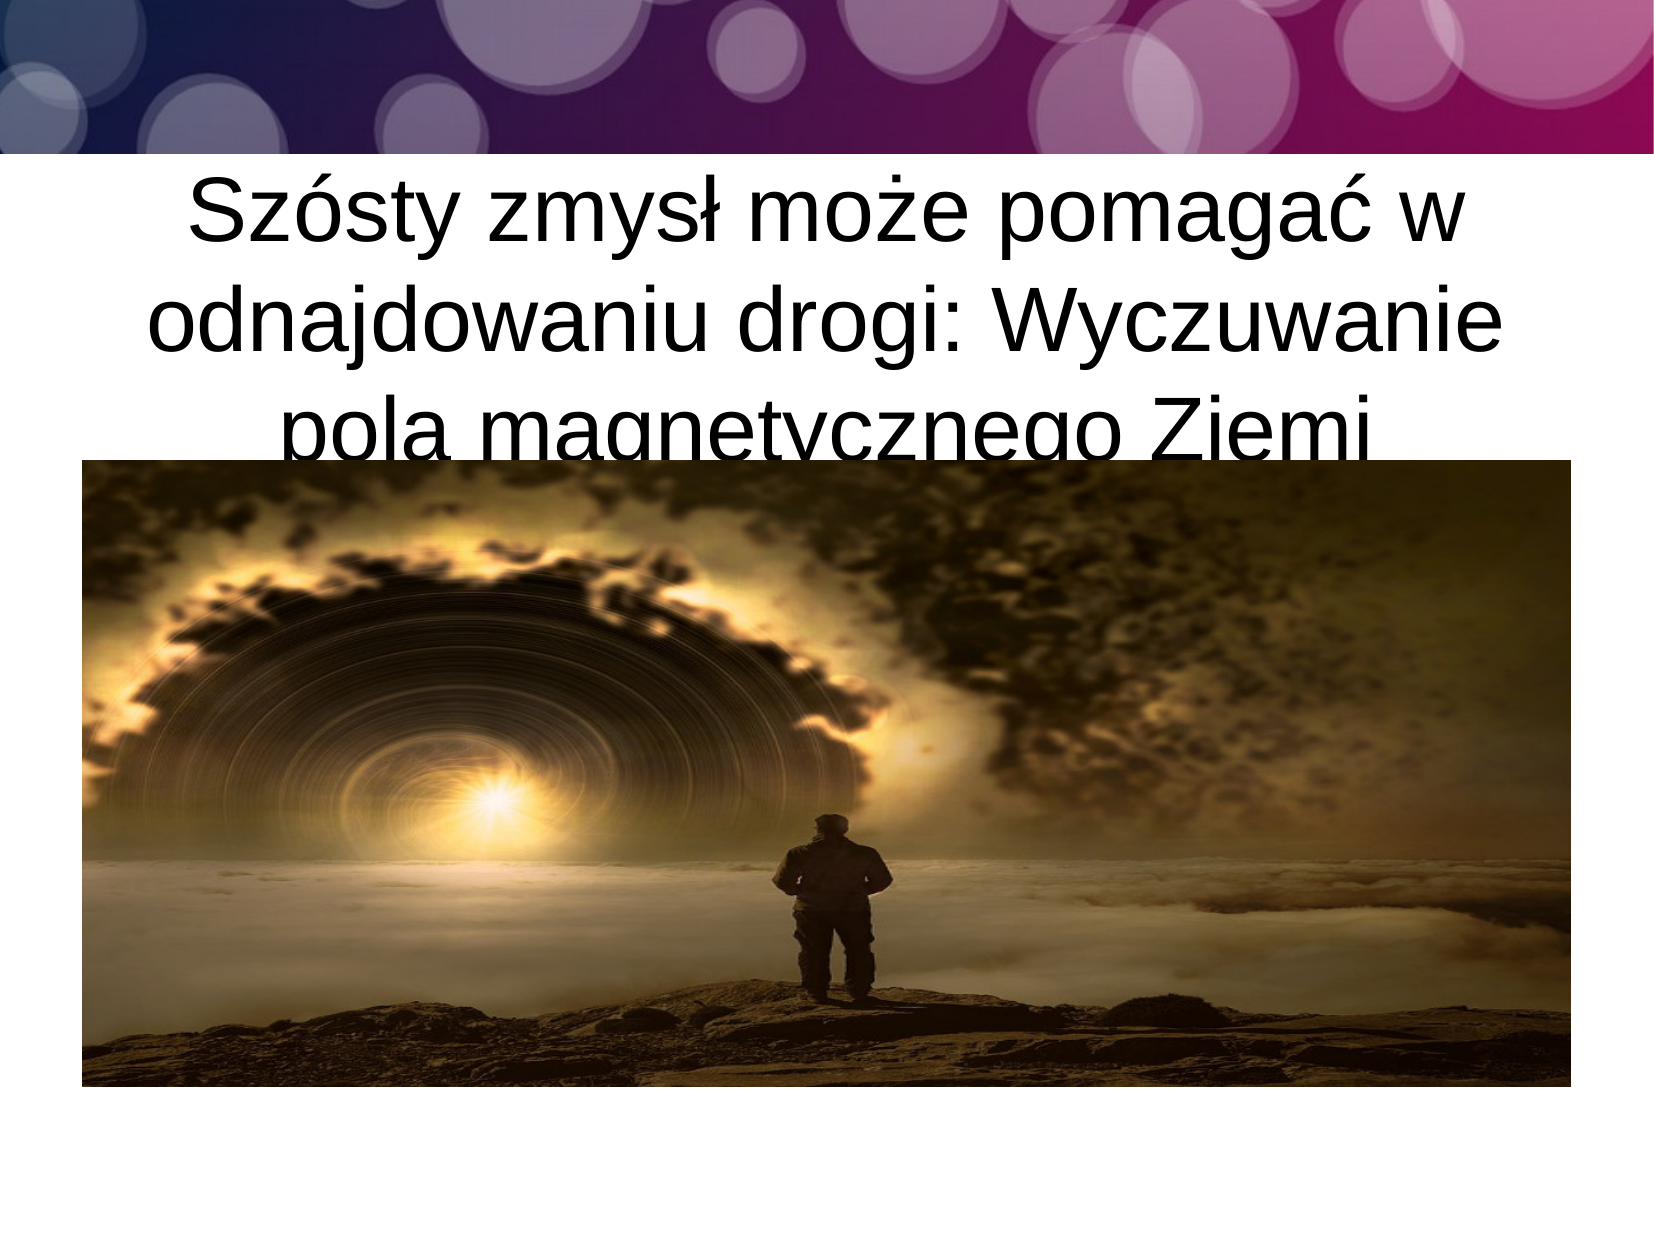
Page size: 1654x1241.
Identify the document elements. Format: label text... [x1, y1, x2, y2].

title Szósty zmysł może pomagać w odnajdowaniu drogi: Wyczuwanie pola magnetycznego Ziemi [82, 39, 1571, 451]
picture [82, 460, 1571, 1087]
